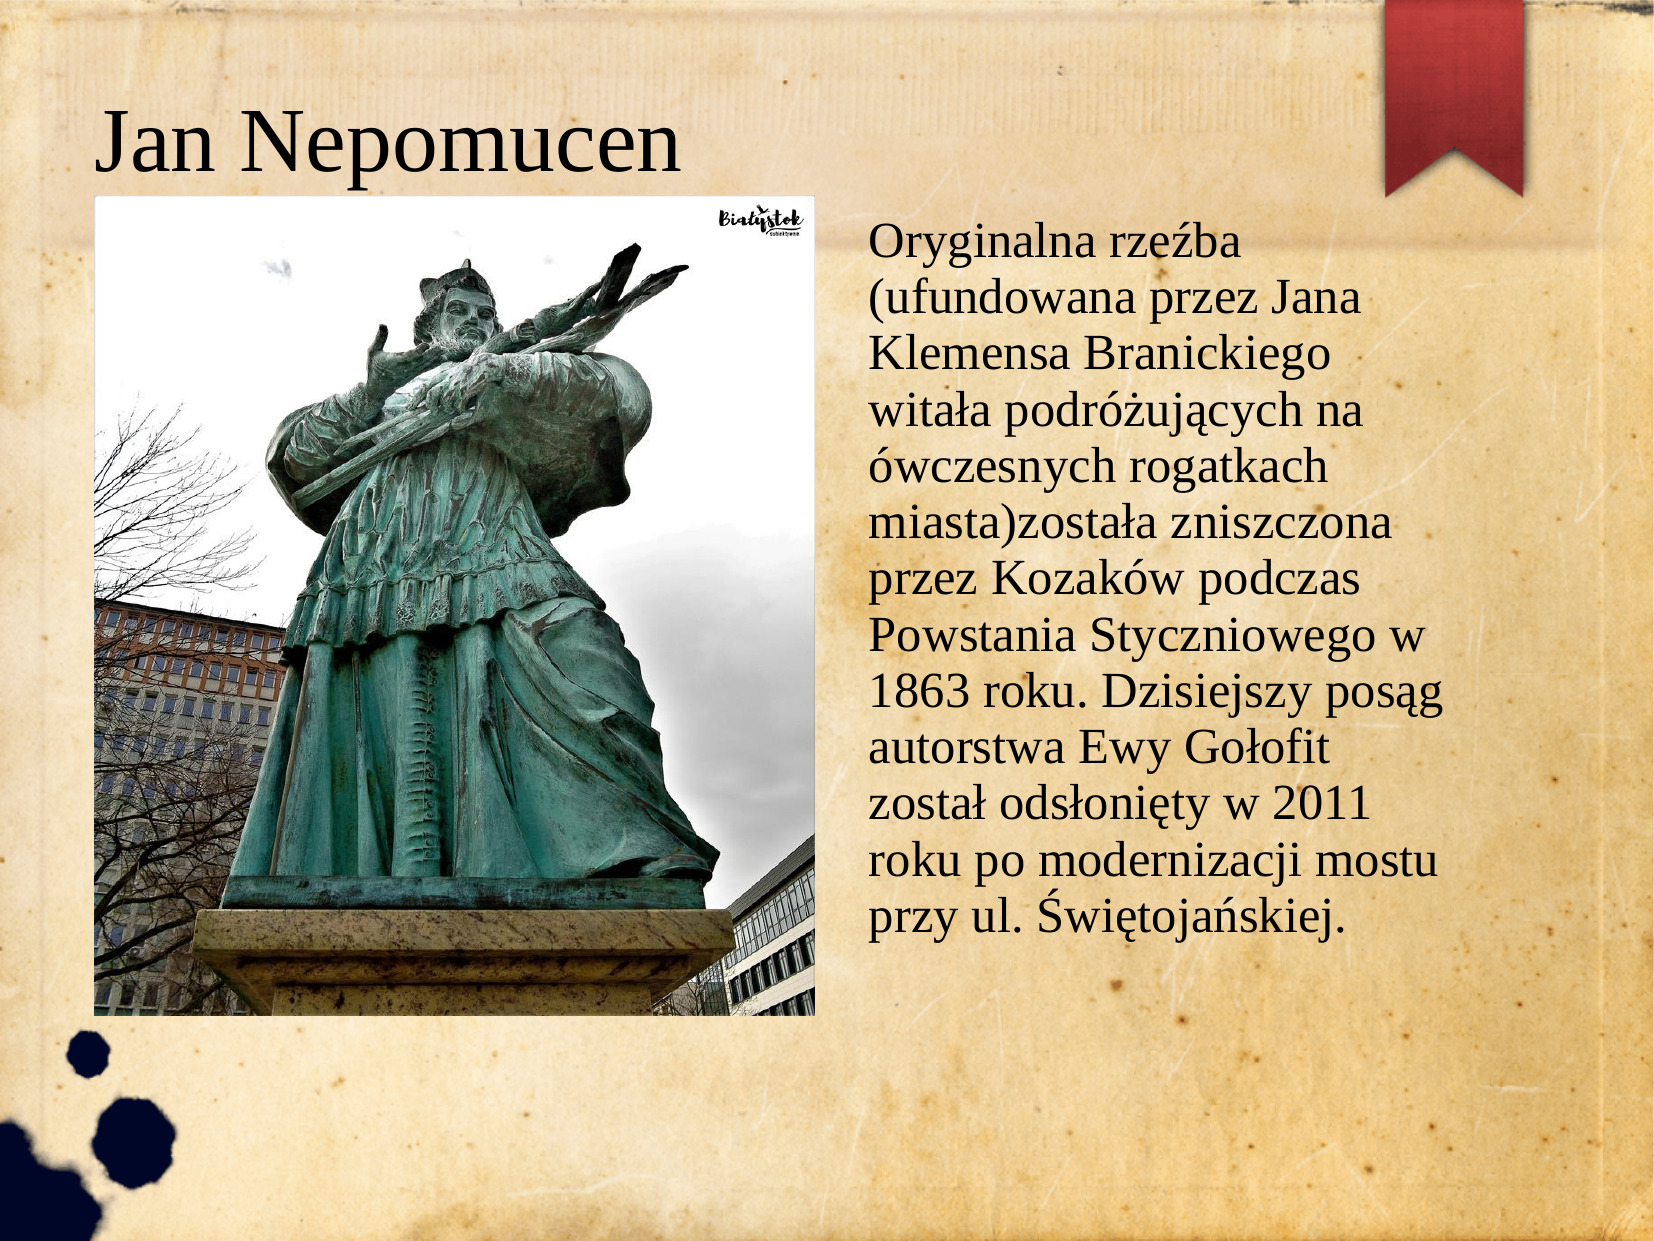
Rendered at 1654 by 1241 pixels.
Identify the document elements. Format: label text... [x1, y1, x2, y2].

title Jan Nepomucen [94, 47, 1359, 212]
list Oryginalna rzeźba (ufundowana przez Jana Klemensa Branickiego witała podróżujących na ówczesnych rogatkach miasta)została zniszczona przez Kozaków podczas Powstania Styczniowego w 1863 roku. Dzisiejszy posąg autorstwa Ewy Gołofit został odsłonięty w 2011 roku po modernizacji mostu przy ul. Świętojańskiej. [814, 212, 1453, 993]
picture [0, 0, 1654, 1241]
